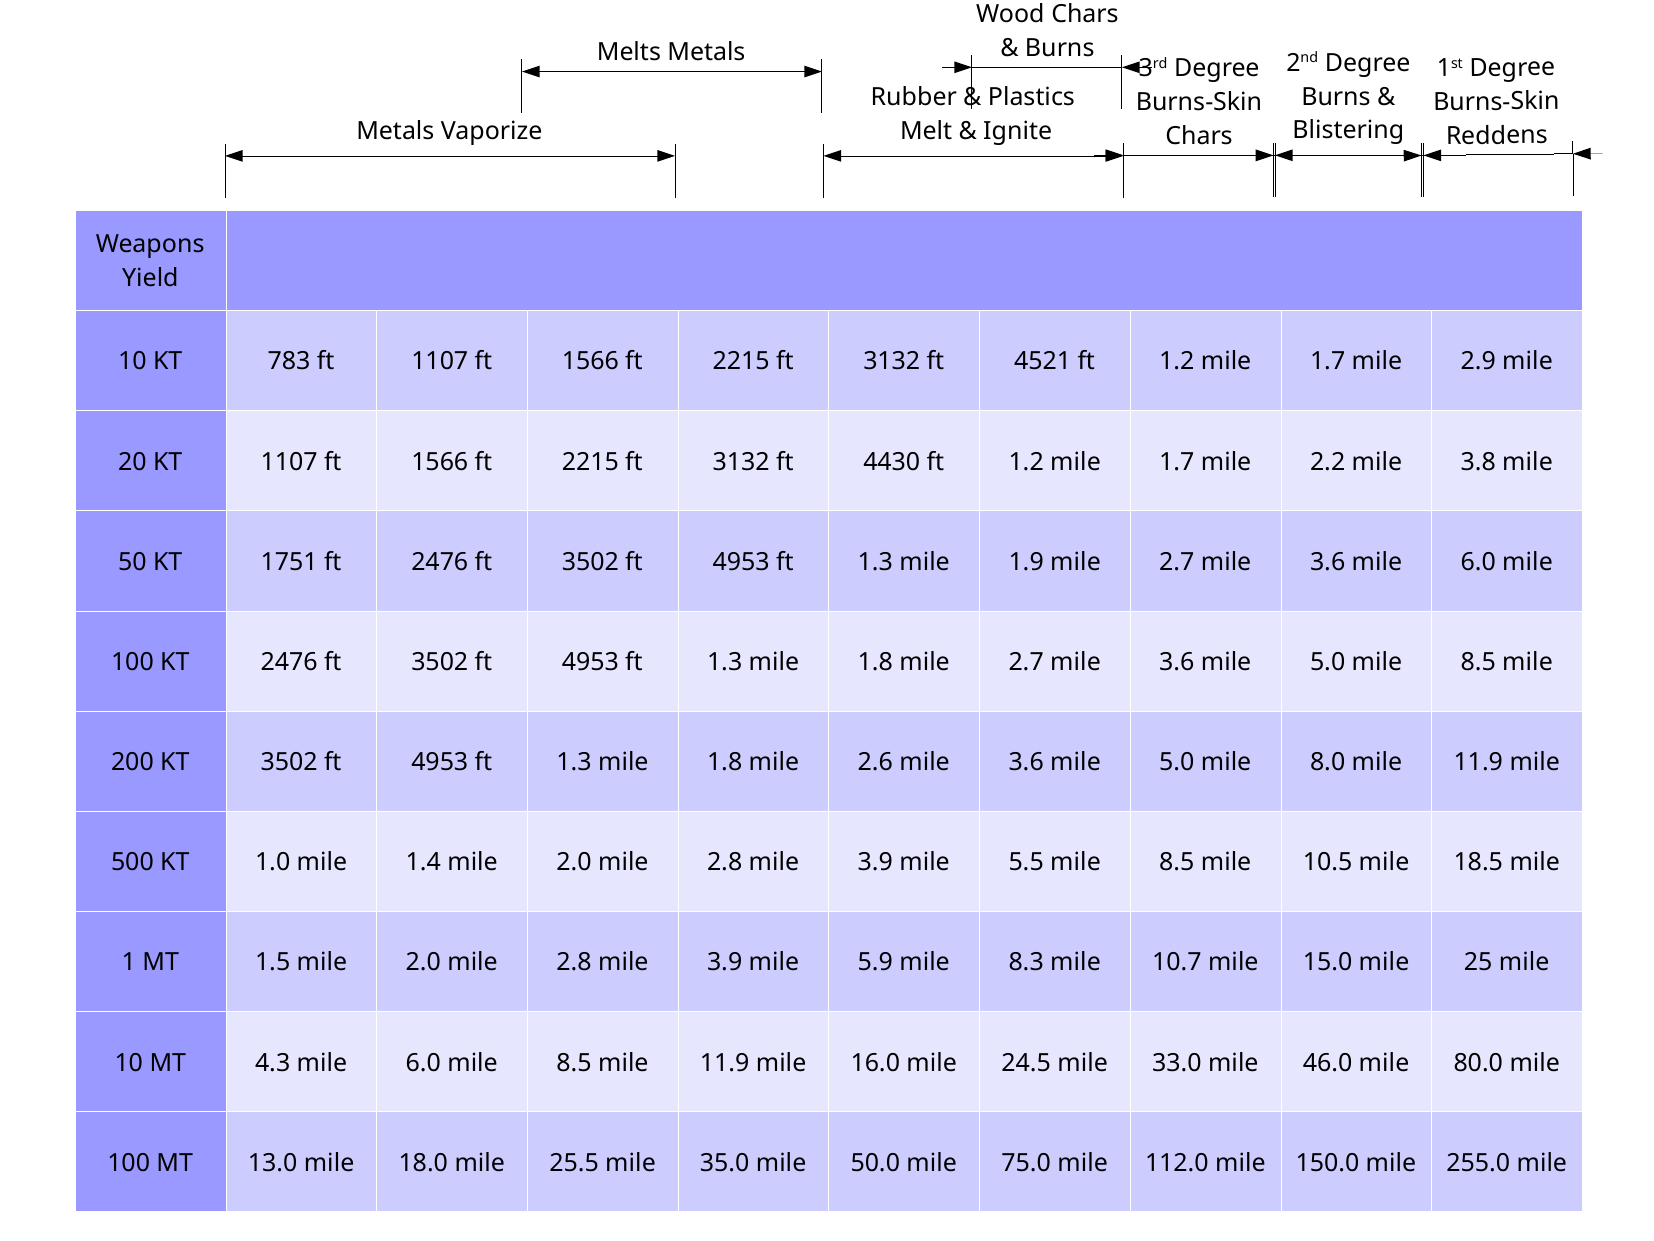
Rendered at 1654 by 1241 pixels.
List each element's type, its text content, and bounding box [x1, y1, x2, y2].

table_cell 2.8 mile [528, 912, 678, 1011]
table_cell 1.9 mile [980, 511, 1130, 611]
table_cell 100 KT [76, 612, 226, 711]
table_cell 10 MT [76, 1012, 226, 1111]
table_cell 8.5 mile [1131, 812, 1281, 911]
table_cell 2.6 mile [829, 712, 979, 811]
table_cell 200 KT [76, 712, 226, 811]
table_cell 112.0 mile [1131, 1112, 1281, 1211]
table_cell 8.3 mile [980, 912, 1130, 1011]
table_cell 3.9 mile [829, 812, 979, 911]
table_cell 5.0 mile [1131, 712, 1281, 811]
table_cell 20 KT [76, 411, 226, 510]
table_cell 2.8 mile [679, 812, 828, 911]
table_cell 75.0 mile [980, 1112, 1130, 1211]
table_cell 1.0 mile [227, 812, 376, 911]
table_cell 1.2 mile [980, 411, 1130, 510]
table_cell 3.9 mile [679, 912, 828, 1011]
table_cell 3132 ft [829, 311, 979, 410]
table_cell 10 KT [76, 311, 226, 410]
table_cell 3502 ft [528, 511, 678, 611]
table_cell 4430 ft [829, 411, 979, 510]
table_cell 33.0 mile [1131, 1012, 1281, 1111]
table_cell 1566 ft [528, 311, 678, 410]
table_cell 1.4 mile [377, 812, 527, 911]
table_cell 1107 ft [227, 411, 376, 510]
table_cell 3.6 mile [980, 712, 1130, 811]
table_cell 255.0 mile [1432, 1112, 1582, 1211]
table_cell 6.0 mile [377, 1012, 527, 1111]
table_cell 3132 ft [679, 411, 828, 510]
table_cell 4953 ft [528, 612, 678, 711]
table_cell 25 mile [1432, 912, 1582, 1011]
table_cell 3502 ft [377, 612, 527, 711]
table_cell 3502 ft [227, 712, 376, 811]
table_cell 2215 ft [528, 411, 678, 510]
table_cell 80.0 mile [1432, 1012, 1582, 1111]
table_cell 18.0 mile [377, 1112, 527, 1211]
table_cell 46.0 mile [1282, 1012, 1431, 1111]
table_cell 15.0 mile [1282, 912, 1431, 1011]
table_cell 11.9 mile [679, 1012, 828, 1111]
table_cell 2.0 mile [528, 812, 678, 911]
table_cell 2215 ft [679, 311, 828, 410]
table_cell 10.7 mile [1131, 912, 1281, 1011]
table_cell 4953 ft [377, 712, 527, 811]
table_cell 2.0 mile [377, 912, 527, 1011]
table_cell 1566 ft [377, 411, 527, 510]
table_cell 35.0 mile [679, 1112, 828, 1211]
table_cell 11.9 mile [1432, 712, 1582, 811]
table_cell 50 KT [76, 511, 226, 611]
table_cell 1.3 mile [528, 712, 678, 811]
table_cell 100 MT [76, 1112, 226, 1211]
table_cell 6.0 mile [1432, 511, 1582, 611]
table_cell 5.9 mile [829, 912, 979, 1011]
table_cell 500 KT [76, 812, 226, 911]
table_cell 16.0 mile [829, 1012, 979, 1111]
table_cell 5.5 mile [980, 812, 1130, 911]
table_cell 2476 ft [377, 511, 527, 611]
table_cell 1.3 mile [679, 612, 828, 711]
table_cell 2.7 mile [1131, 511, 1281, 611]
table_cell 13.0 mile [227, 1112, 376, 1211]
table_cell 1.7 mile [1131, 411, 1281, 510]
table_cell 8.5 mile [528, 1012, 678, 1111]
table_cell 150.0 mile [1282, 1112, 1431, 1211]
table_cell 10.5 mile [1282, 812, 1431, 911]
table_cell 1.7 mile [1282, 311, 1431, 410]
table_cell 1.3 mile [829, 511, 979, 611]
table_cell 1751 ft [227, 511, 376, 611]
table_cell 1 MT [76, 912, 226, 1011]
table_header [227, 211, 1582, 310]
table_cell 783 ft [227, 311, 376, 410]
table_cell 1.5 mile [227, 912, 376, 1011]
table_header Weapons Yield [76, 211, 226, 310]
table_cell 2.9 mile [1432, 311, 1582, 410]
table_cell 4.3 mile [227, 1012, 376, 1111]
table_cell 2476 ft [227, 612, 376, 711]
table_cell 1107 ft [377, 311, 527, 410]
table_cell 3.8 mile [1432, 411, 1582, 510]
table_cell 4521 ft [980, 311, 1130, 410]
table_cell 24.5 mile [980, 1012, 1130, 1111]
table_cell 18.5 mile [1432, 812, 1582, 911]
table_cell 1.8 mile [679, 712, 828, 811]
table_cell 50.0 mile [829, 1112, 979, 1211]
table_cell 3.6 mile [1282, 511, 1431, 611]
table_cell 2.7 mile [980, 612, 1130, 711]
table_cell 1.8 mile [829, 612, 979, 711]
table_cell 1.2 mile [1131, 311, 1281, 410]
table_cell 8.5 mile [1432, 612, 1582, 711]
table_cell 8.0 mile [1282, 712, 1431, 811]
table_cell 5.0 mile [1282, 612, 1431, 711]
table_cell 25.5 mile [528, 1112, 678, 1211]
table_cell 3.6 mile [1131, 612, 1281, 711]
table_cell 2.2 mile [1282, 411, 1431, 510]
table_cell 4953 ft [679, 511, 828, 611]
